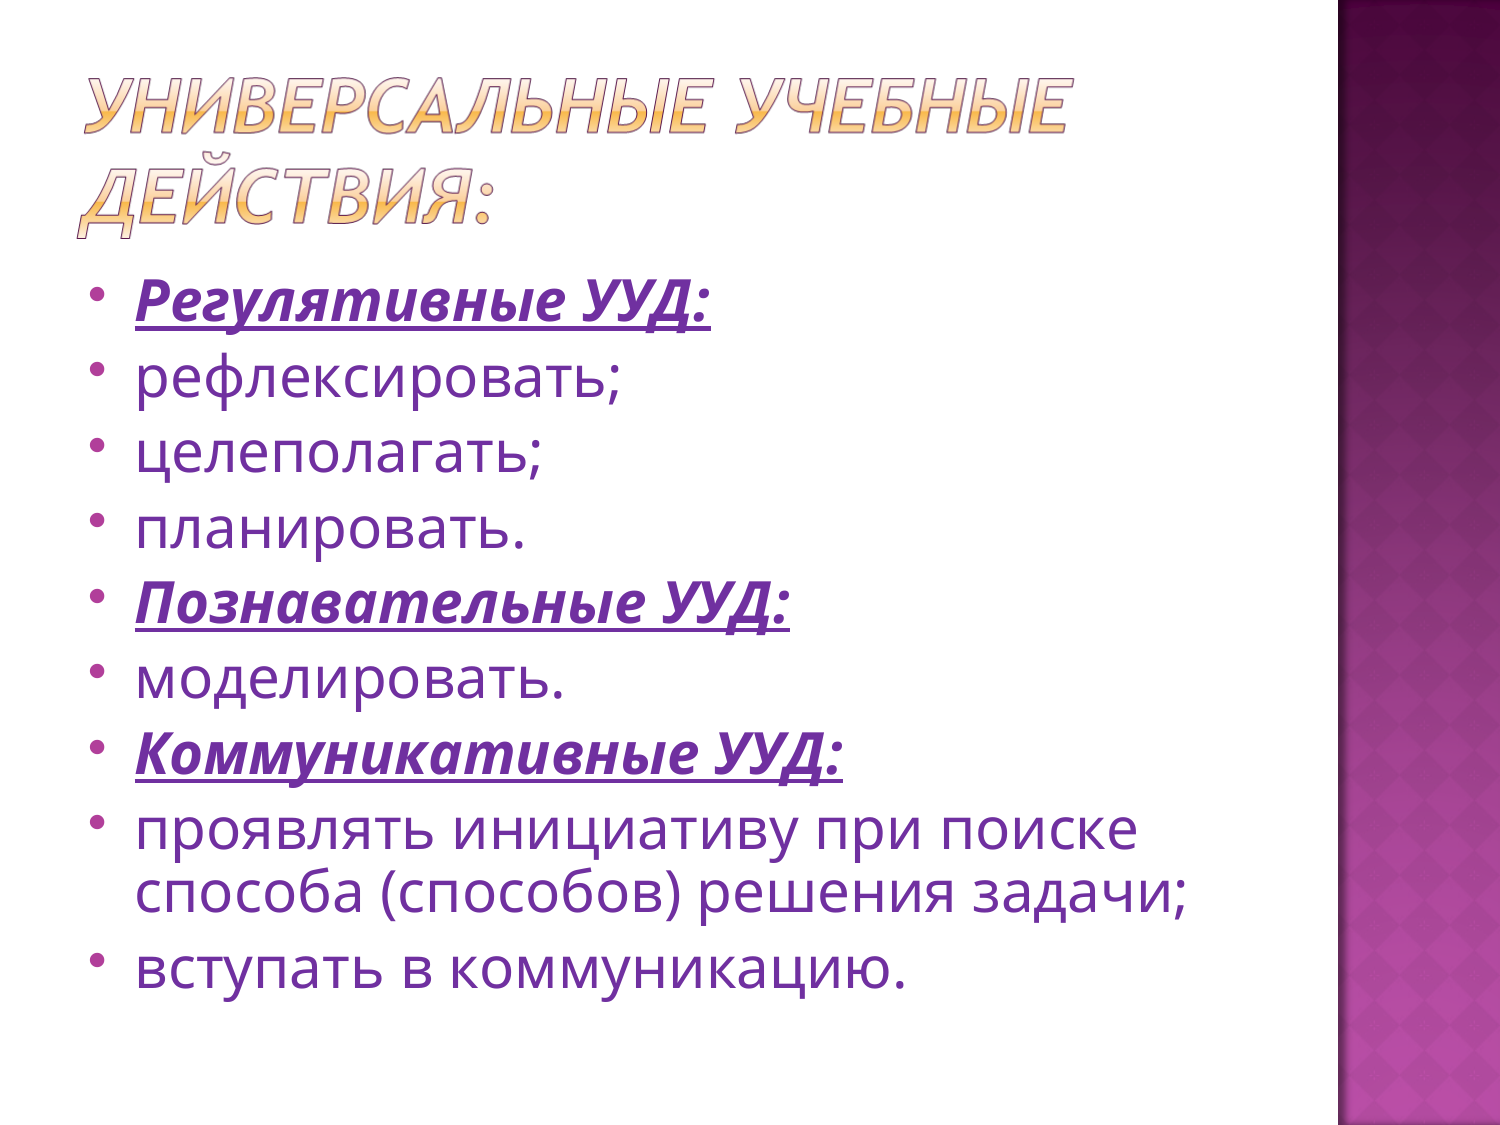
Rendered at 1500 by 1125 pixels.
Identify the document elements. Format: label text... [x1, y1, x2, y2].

picture [1337, 0, 1500, 1125]
picture [36, 37, 1265, 241]
text_box Регулятивные УУД: рефлексировать; целеполагать; планировать. Познавательные УУД: моделировать. Коммуникативные УУД: проявлять инициативу при поиске способа (способов) решения задачи; вступать в коммуникацию. [75, 263, 1263, 1060]
